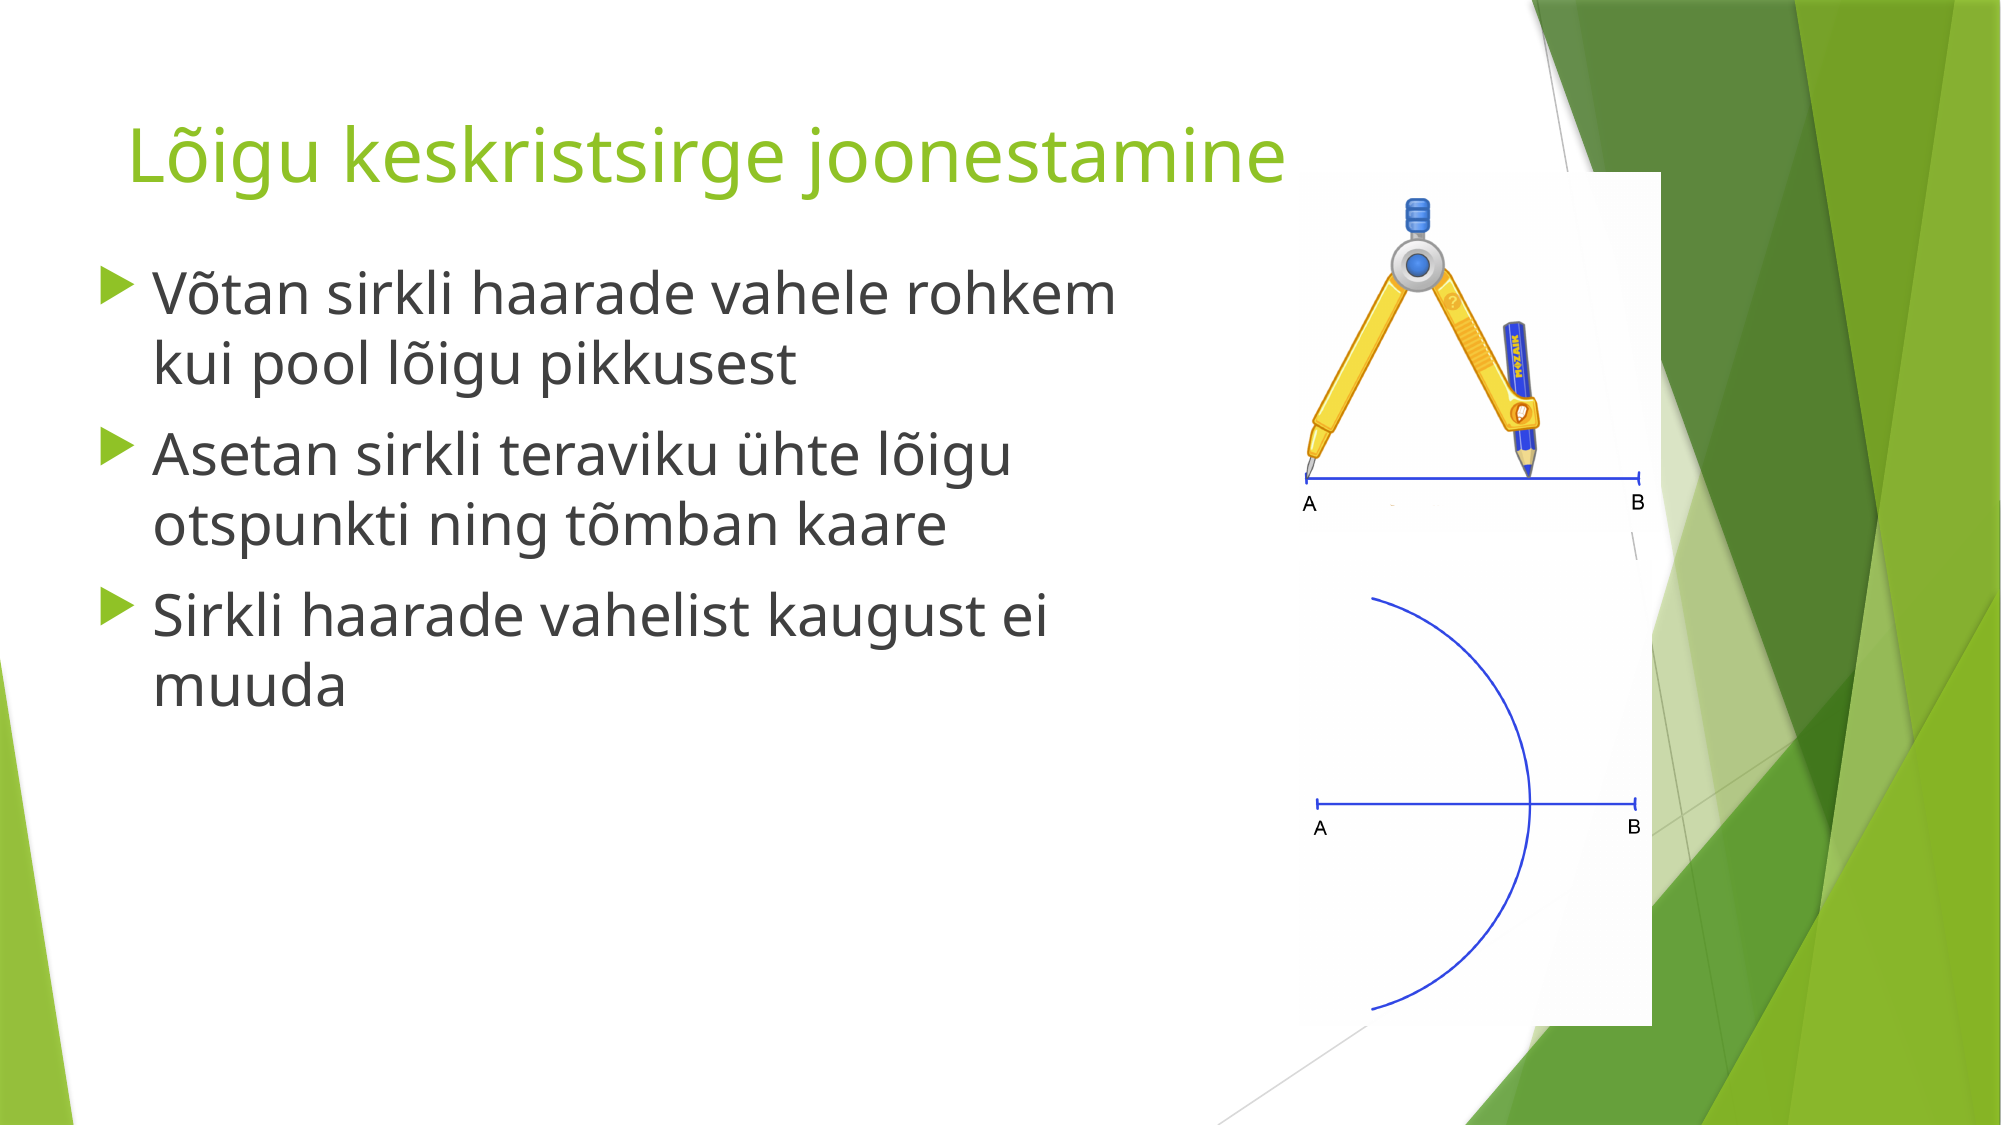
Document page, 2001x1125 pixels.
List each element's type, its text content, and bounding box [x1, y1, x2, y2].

title Lõigu keskristsirge joonestamine [111, 99, 1522, 237]
picture [1299, 172, 1661, 532]
list Võtan sirkli haarade vahele rohkem kui pool lõigu pikkusest Asetan sirkli teraviku ühte lõigu otspunkti ning tõmban kaare Sirkli haarade vahelist kaugust ei muuda [81, 249, 1152, 1093]
picture [1299, 560, 1652, 1026]
